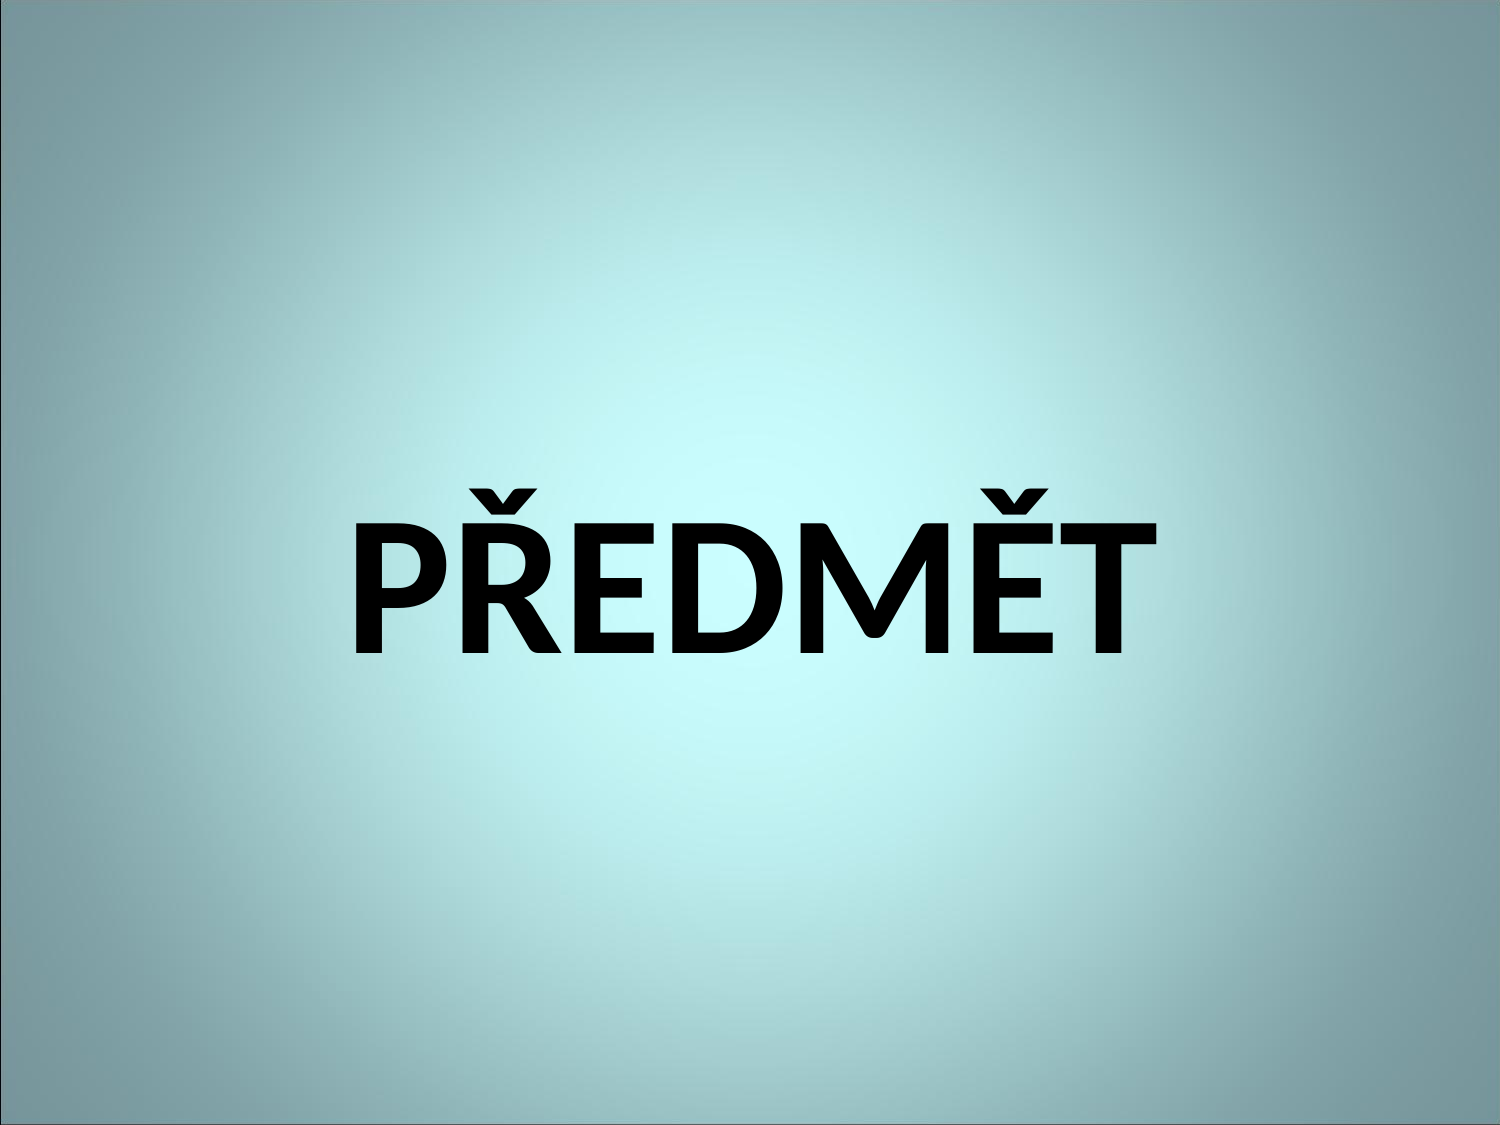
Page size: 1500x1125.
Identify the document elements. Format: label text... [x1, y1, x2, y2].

picture [0, 0, 1500, 1125]
title PŘEDMĚT [76, 445, 1427, 701]
